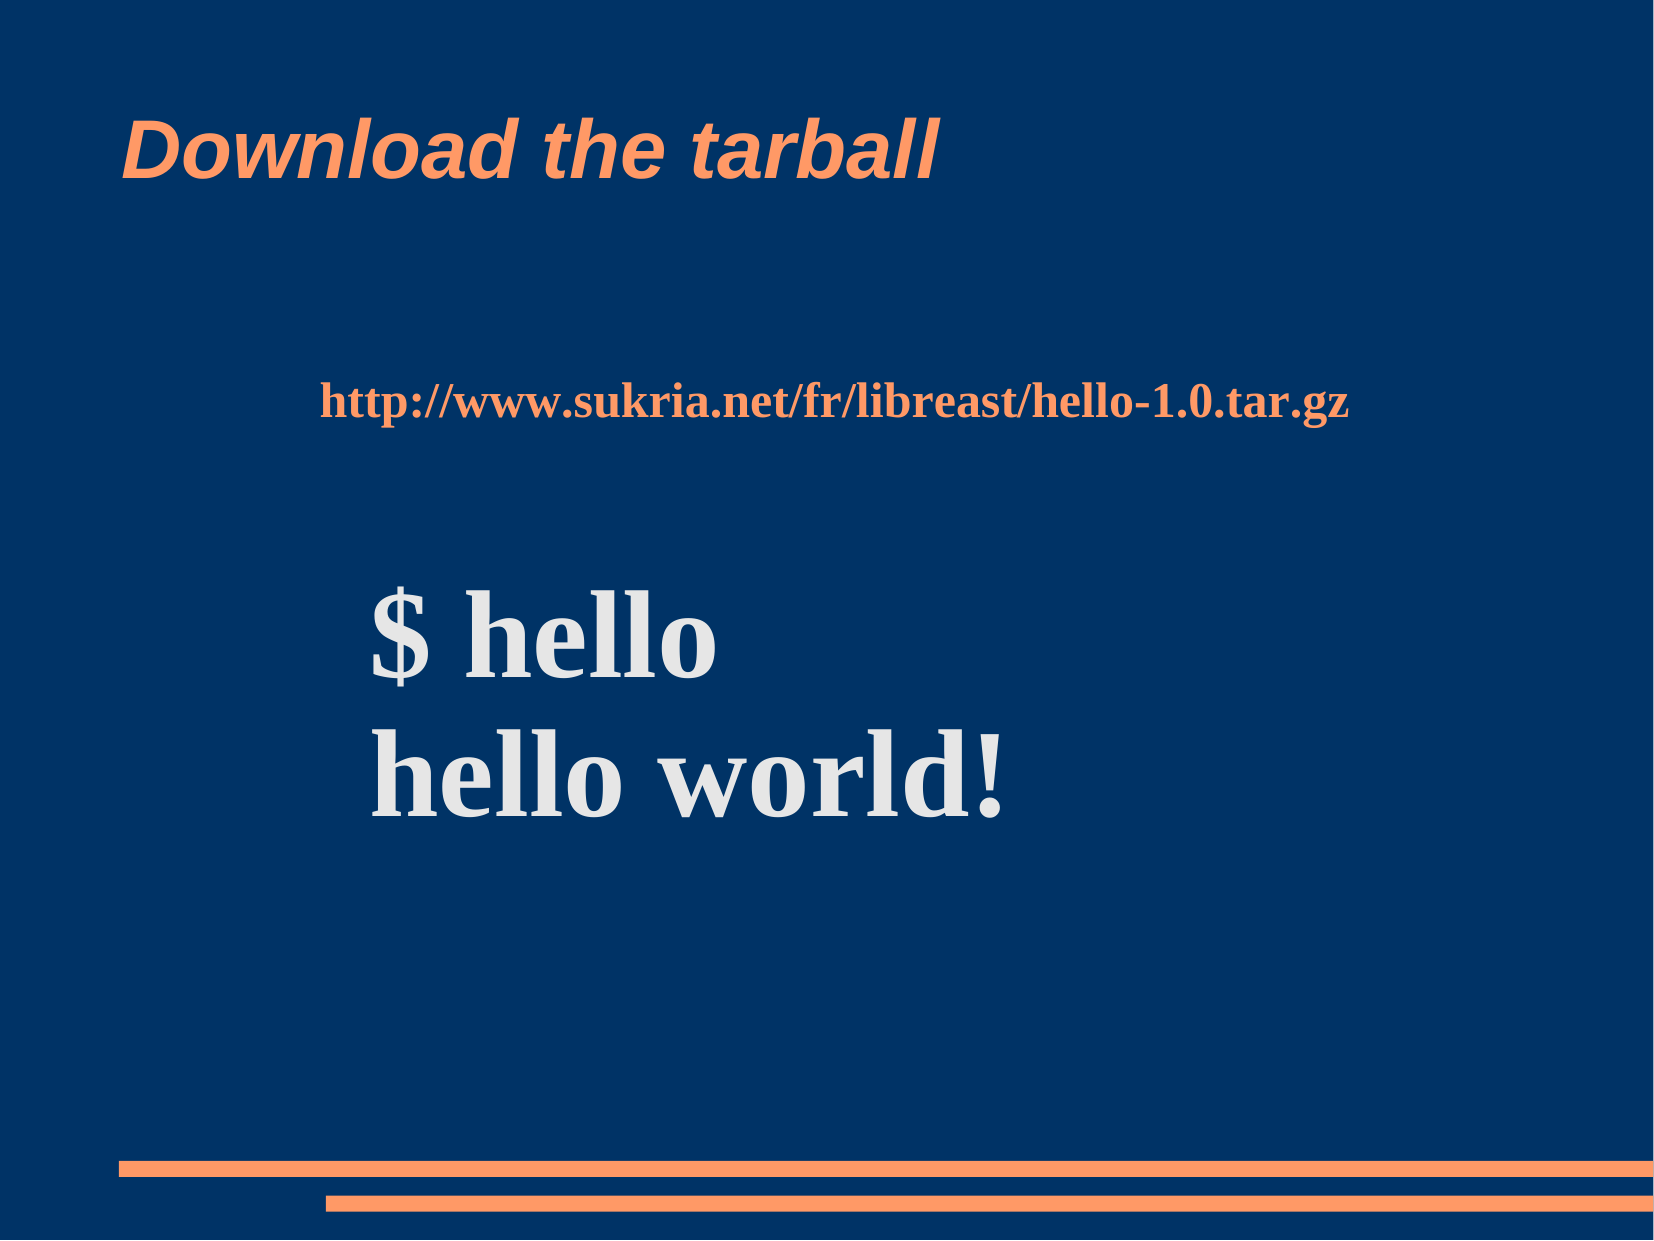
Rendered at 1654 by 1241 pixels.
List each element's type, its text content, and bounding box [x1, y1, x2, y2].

title Download the tarball [121, 53, 1534, 247]
list http://www.sukria.net/fr/libreast/hello-1.0.tar.gz $ hello hello world! [121, 322, 1561, 1118]
